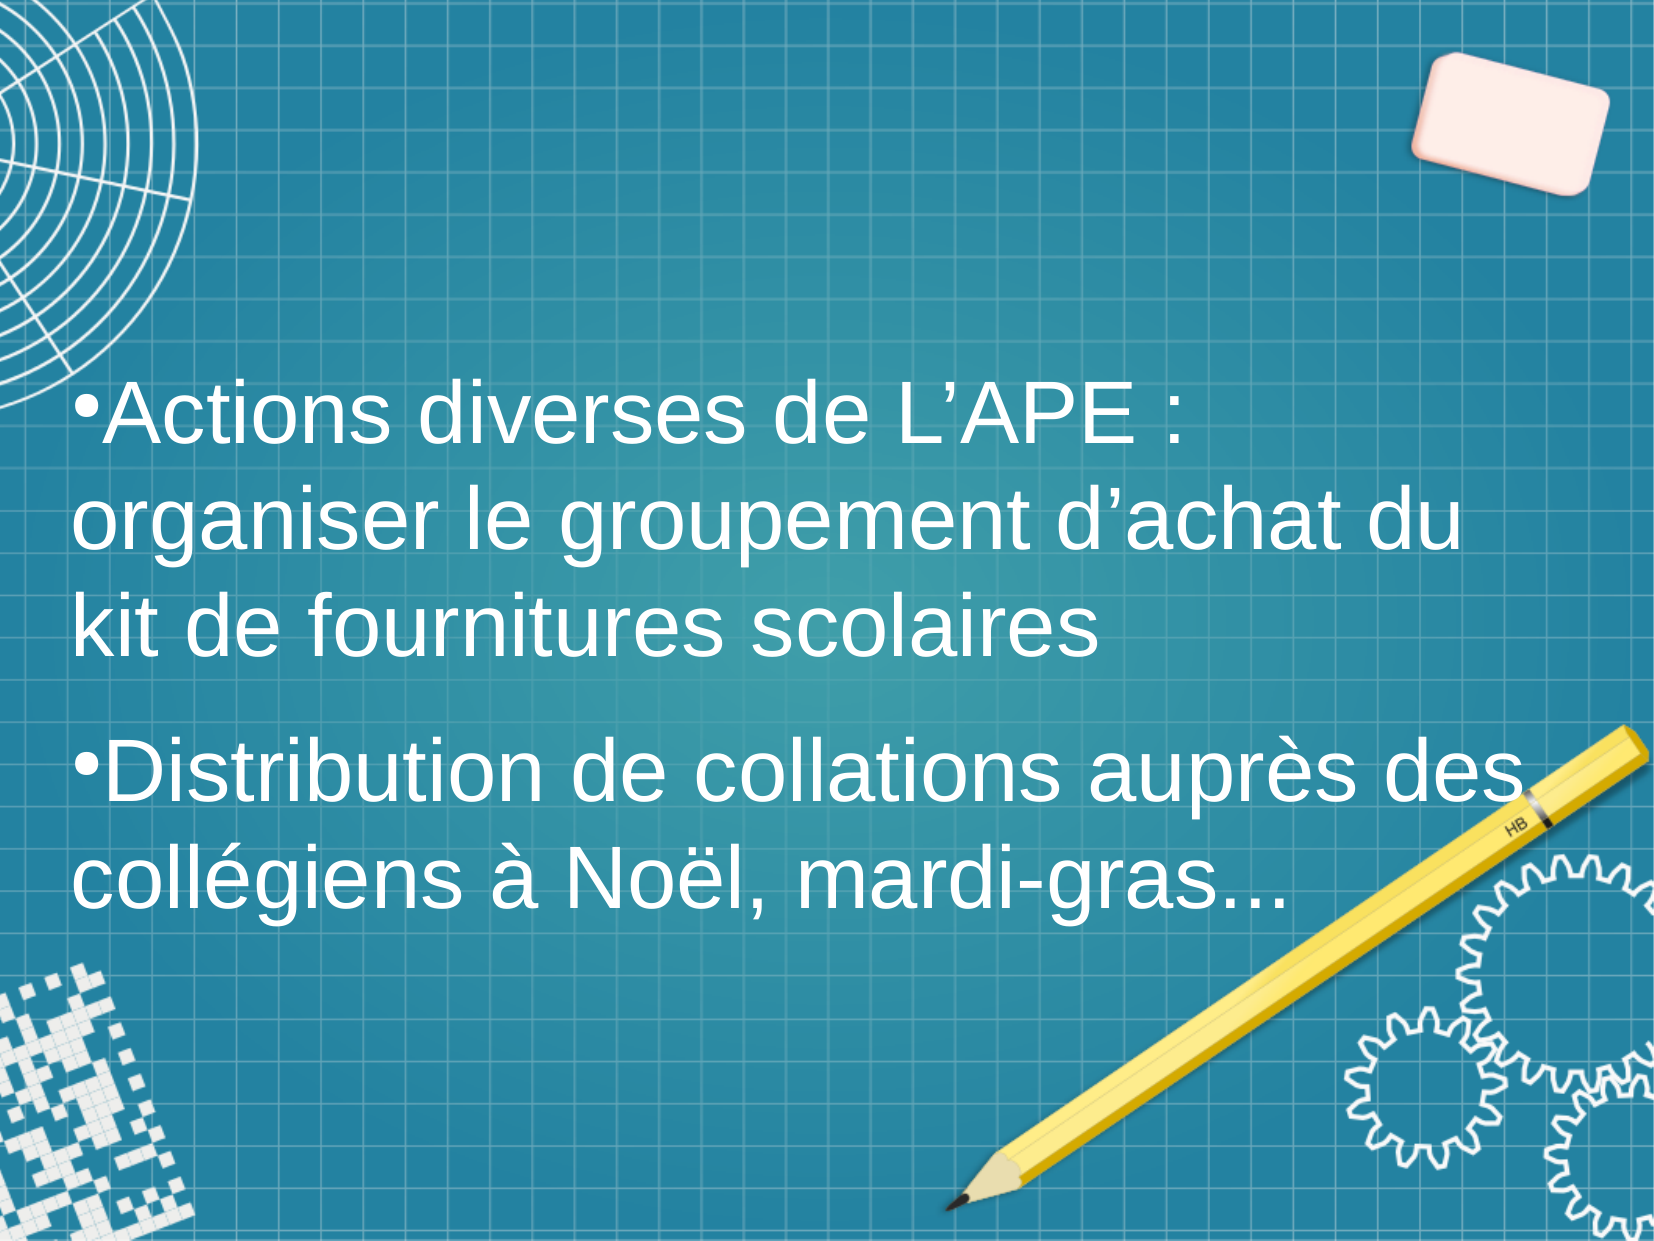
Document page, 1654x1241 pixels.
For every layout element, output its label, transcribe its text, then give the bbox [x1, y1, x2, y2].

list Actions diverses de L’APE : organiser le groupement d’achat du kit de fournitures scolaires Distribution de collations auprès des collégiens à Noël, mardi-gras... [70, 354, 1559, 957]
